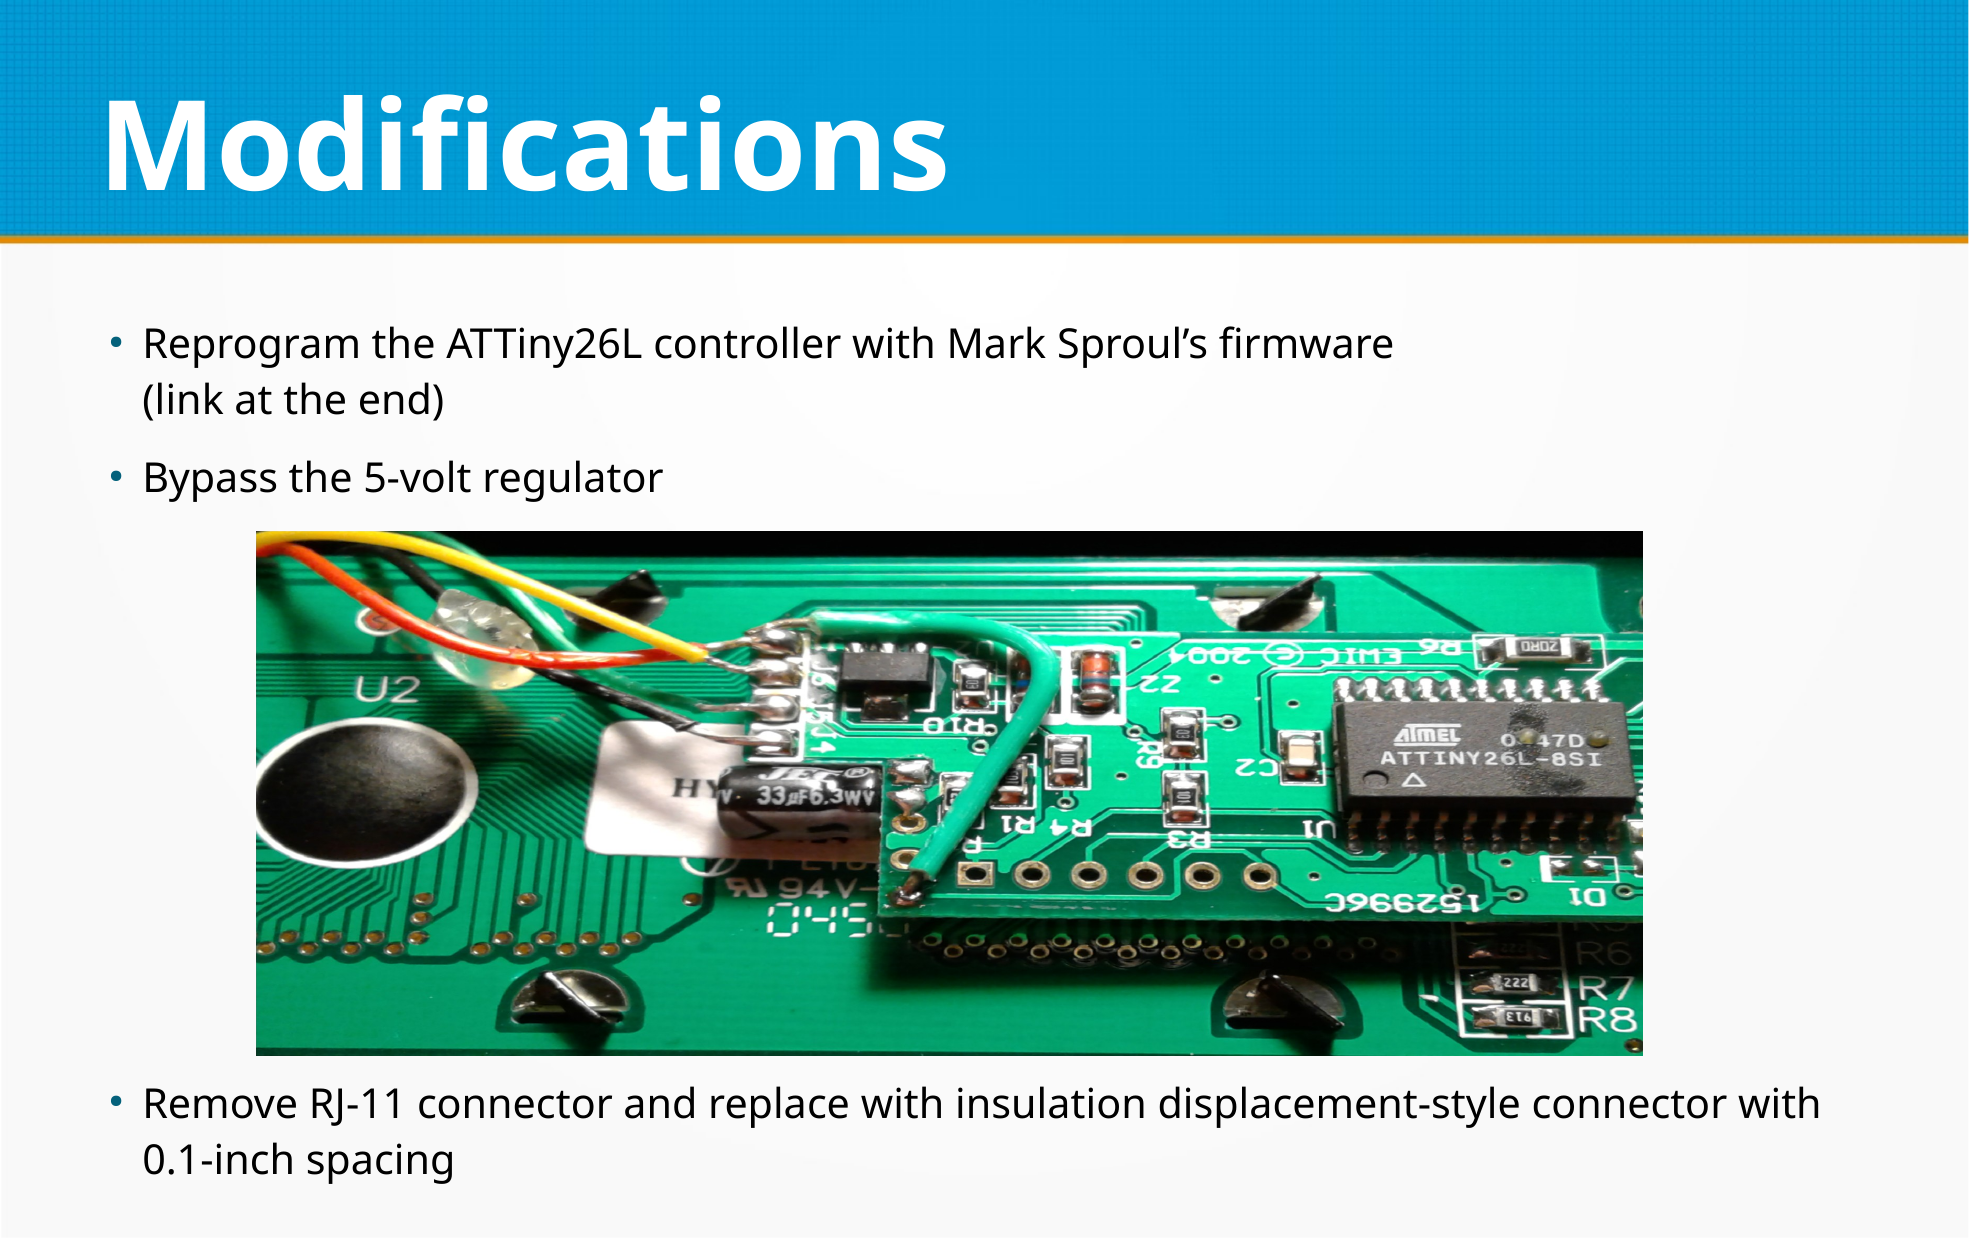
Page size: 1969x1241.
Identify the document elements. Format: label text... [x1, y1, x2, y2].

picture [0, 233, 1969, 1241]
title Modifications [98, 19, 1870, 227]
list Reprogram the ATTiny26L controller with Mark Sproul’s firmware (link at the end) Bypass the 5-volt regulator Remove RJ-11 connector and replace with insulation displacement-style connector with 0.1-inch spacing [98, 315, 1861, 1201]
